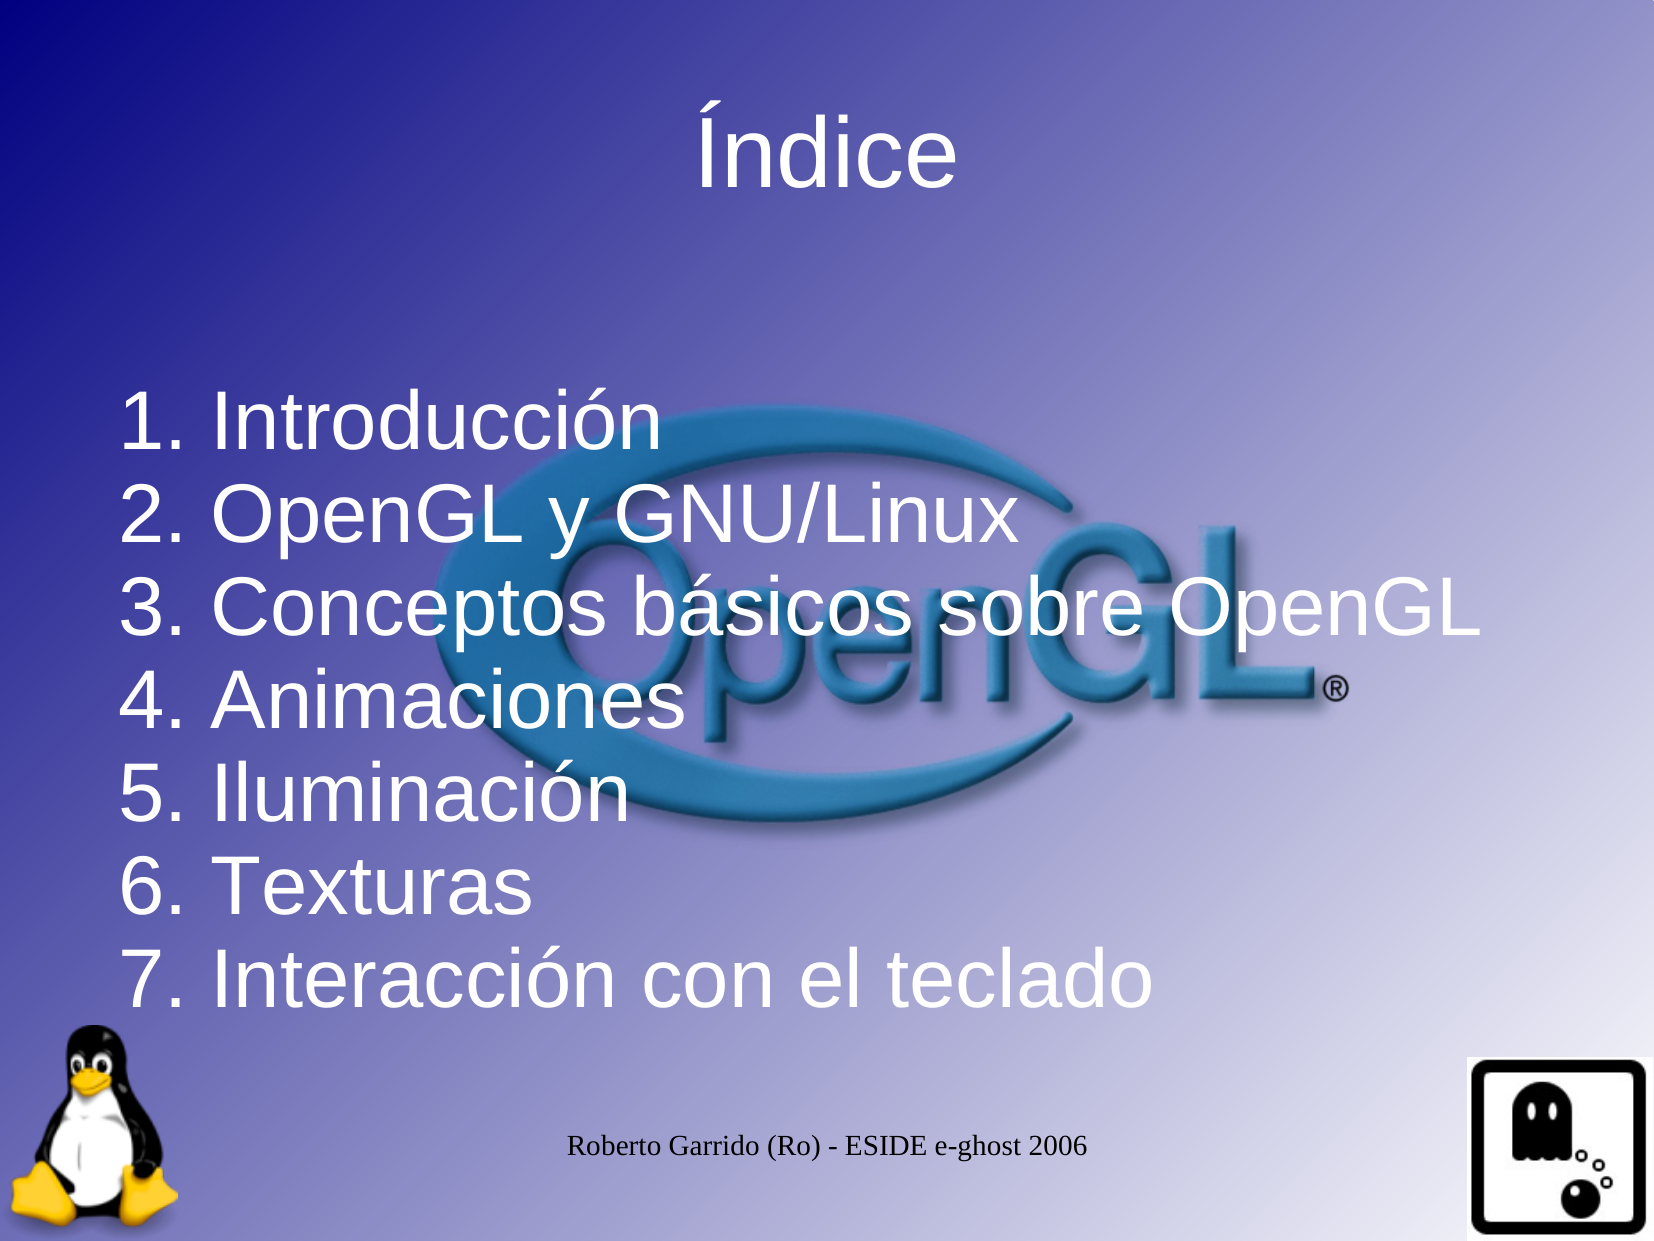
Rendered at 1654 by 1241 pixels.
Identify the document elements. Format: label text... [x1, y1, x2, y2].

subtitle 1. Introducción 2. OpenGL y GNU/Linux 3. Conceptos básicos sobre OpenGL 4. Animaciones 5. Iluminación 6. Texturas 7. Interacción con el teclado [82, 290, 1571, 1109]
picture [0, 1025, 178, 1241]
picture [1467, 1057, 1654, 1241]
title Índice [82, 49, 1571, 257]
